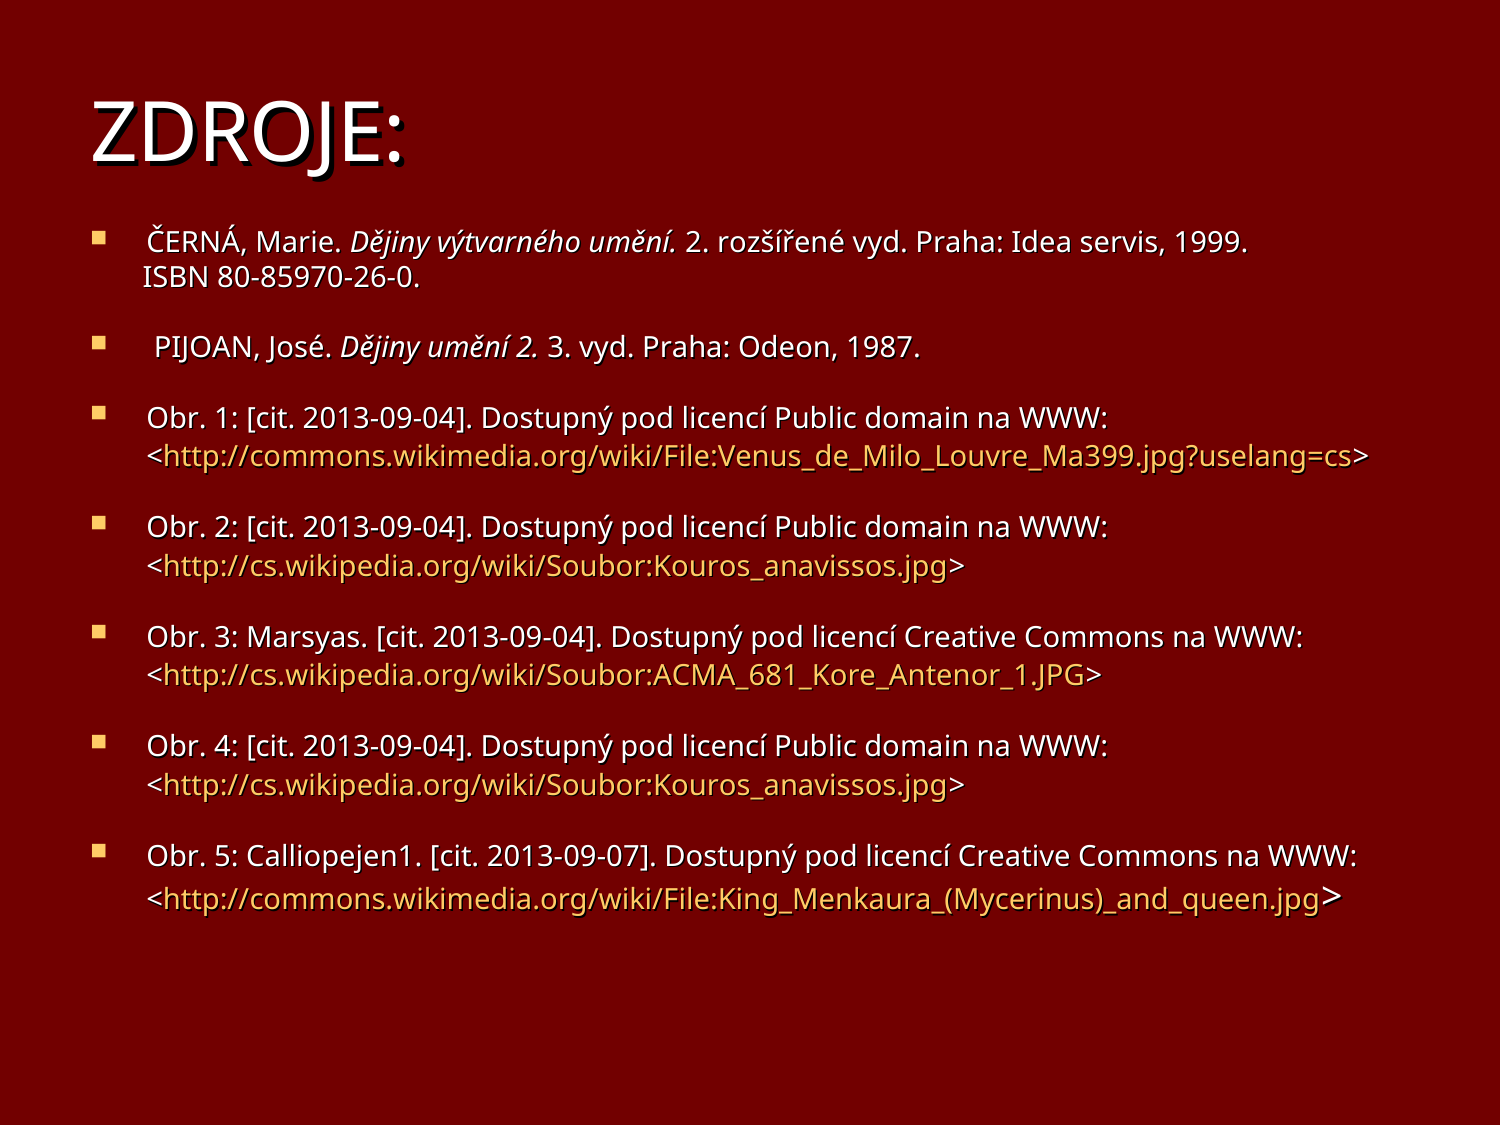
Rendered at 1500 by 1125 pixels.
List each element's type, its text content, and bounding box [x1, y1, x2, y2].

title [75, 0, 1426, 114]
list ZDROJE: ČERNÁ, Marie. Dějiny výtvarného umění. 2. rozšířené vyd. Praha: Idea servis, 1999. ISBN 80-85970-26-0. PIJOAN, José. Dějiny umění 2. 3. vyd. Praha: Odeon, 1987. Obr. 1: [cit. 2013-09-04]. Dostupný pod licencí Public domain na WWW: <http://commons.wikimedia.org/wiki/File:Venus_de_Milo_Louvre_Ma399.jpg?uselang=cs> Obr. 2: [cit. 2013-09-04]. Dostupný pod licencí Public domain na WWW: <http://cs.wikipedia.org/wiki/Soubor:Kouros_anavissos.jpg> Obr. 3: Marsyas. [cit. 2013-09-04]. Dostupný pod licencí Creative Commons na WWW: <http://cs.wikipedia.org/wiki/Soubor:ACMA_681_Kore_Antenor_1.JPG> Obr. 4: [cit. 2013-09-04]. Dostupný pod licencí Public domain na WWW: <http://cs.wikipedia.org/wiki/Soubor:Kouros_anavissos.jpg> Obr. 5: Calliopejen1. [cit. 2013-09-07]. Dostupný pod licencí Creative Commons na WWW: <http://commons.wikimedia.org/wiki/File:King_Menkaura_(Mycerinus)_and_queen.jpg> [75, 114, 1426, 1125]
